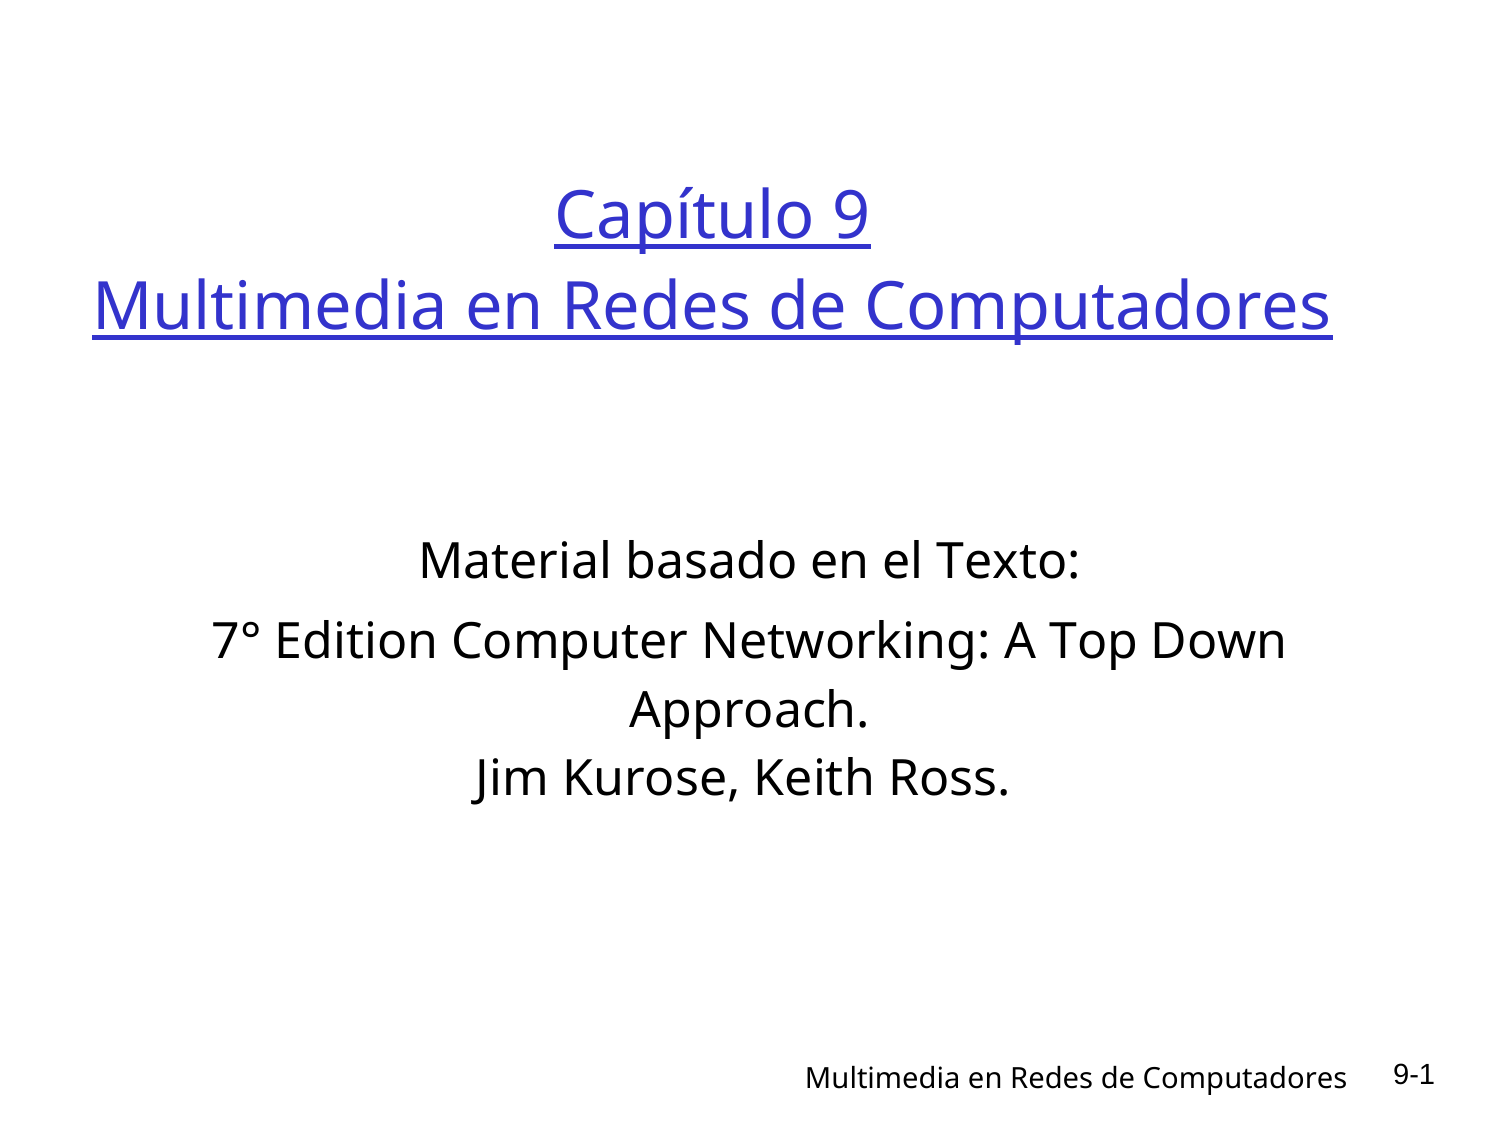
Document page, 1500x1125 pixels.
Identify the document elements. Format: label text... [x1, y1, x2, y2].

subtitle Material basado en el Texto: 7° Edition Computer Networking: A Top Down Approach. Jim Kurose, Keith Ross. [112, 472, 1388, 863]
title Capítulo 9 Multimedia en Redes de Computadores [75, 127, 1351, 390]
